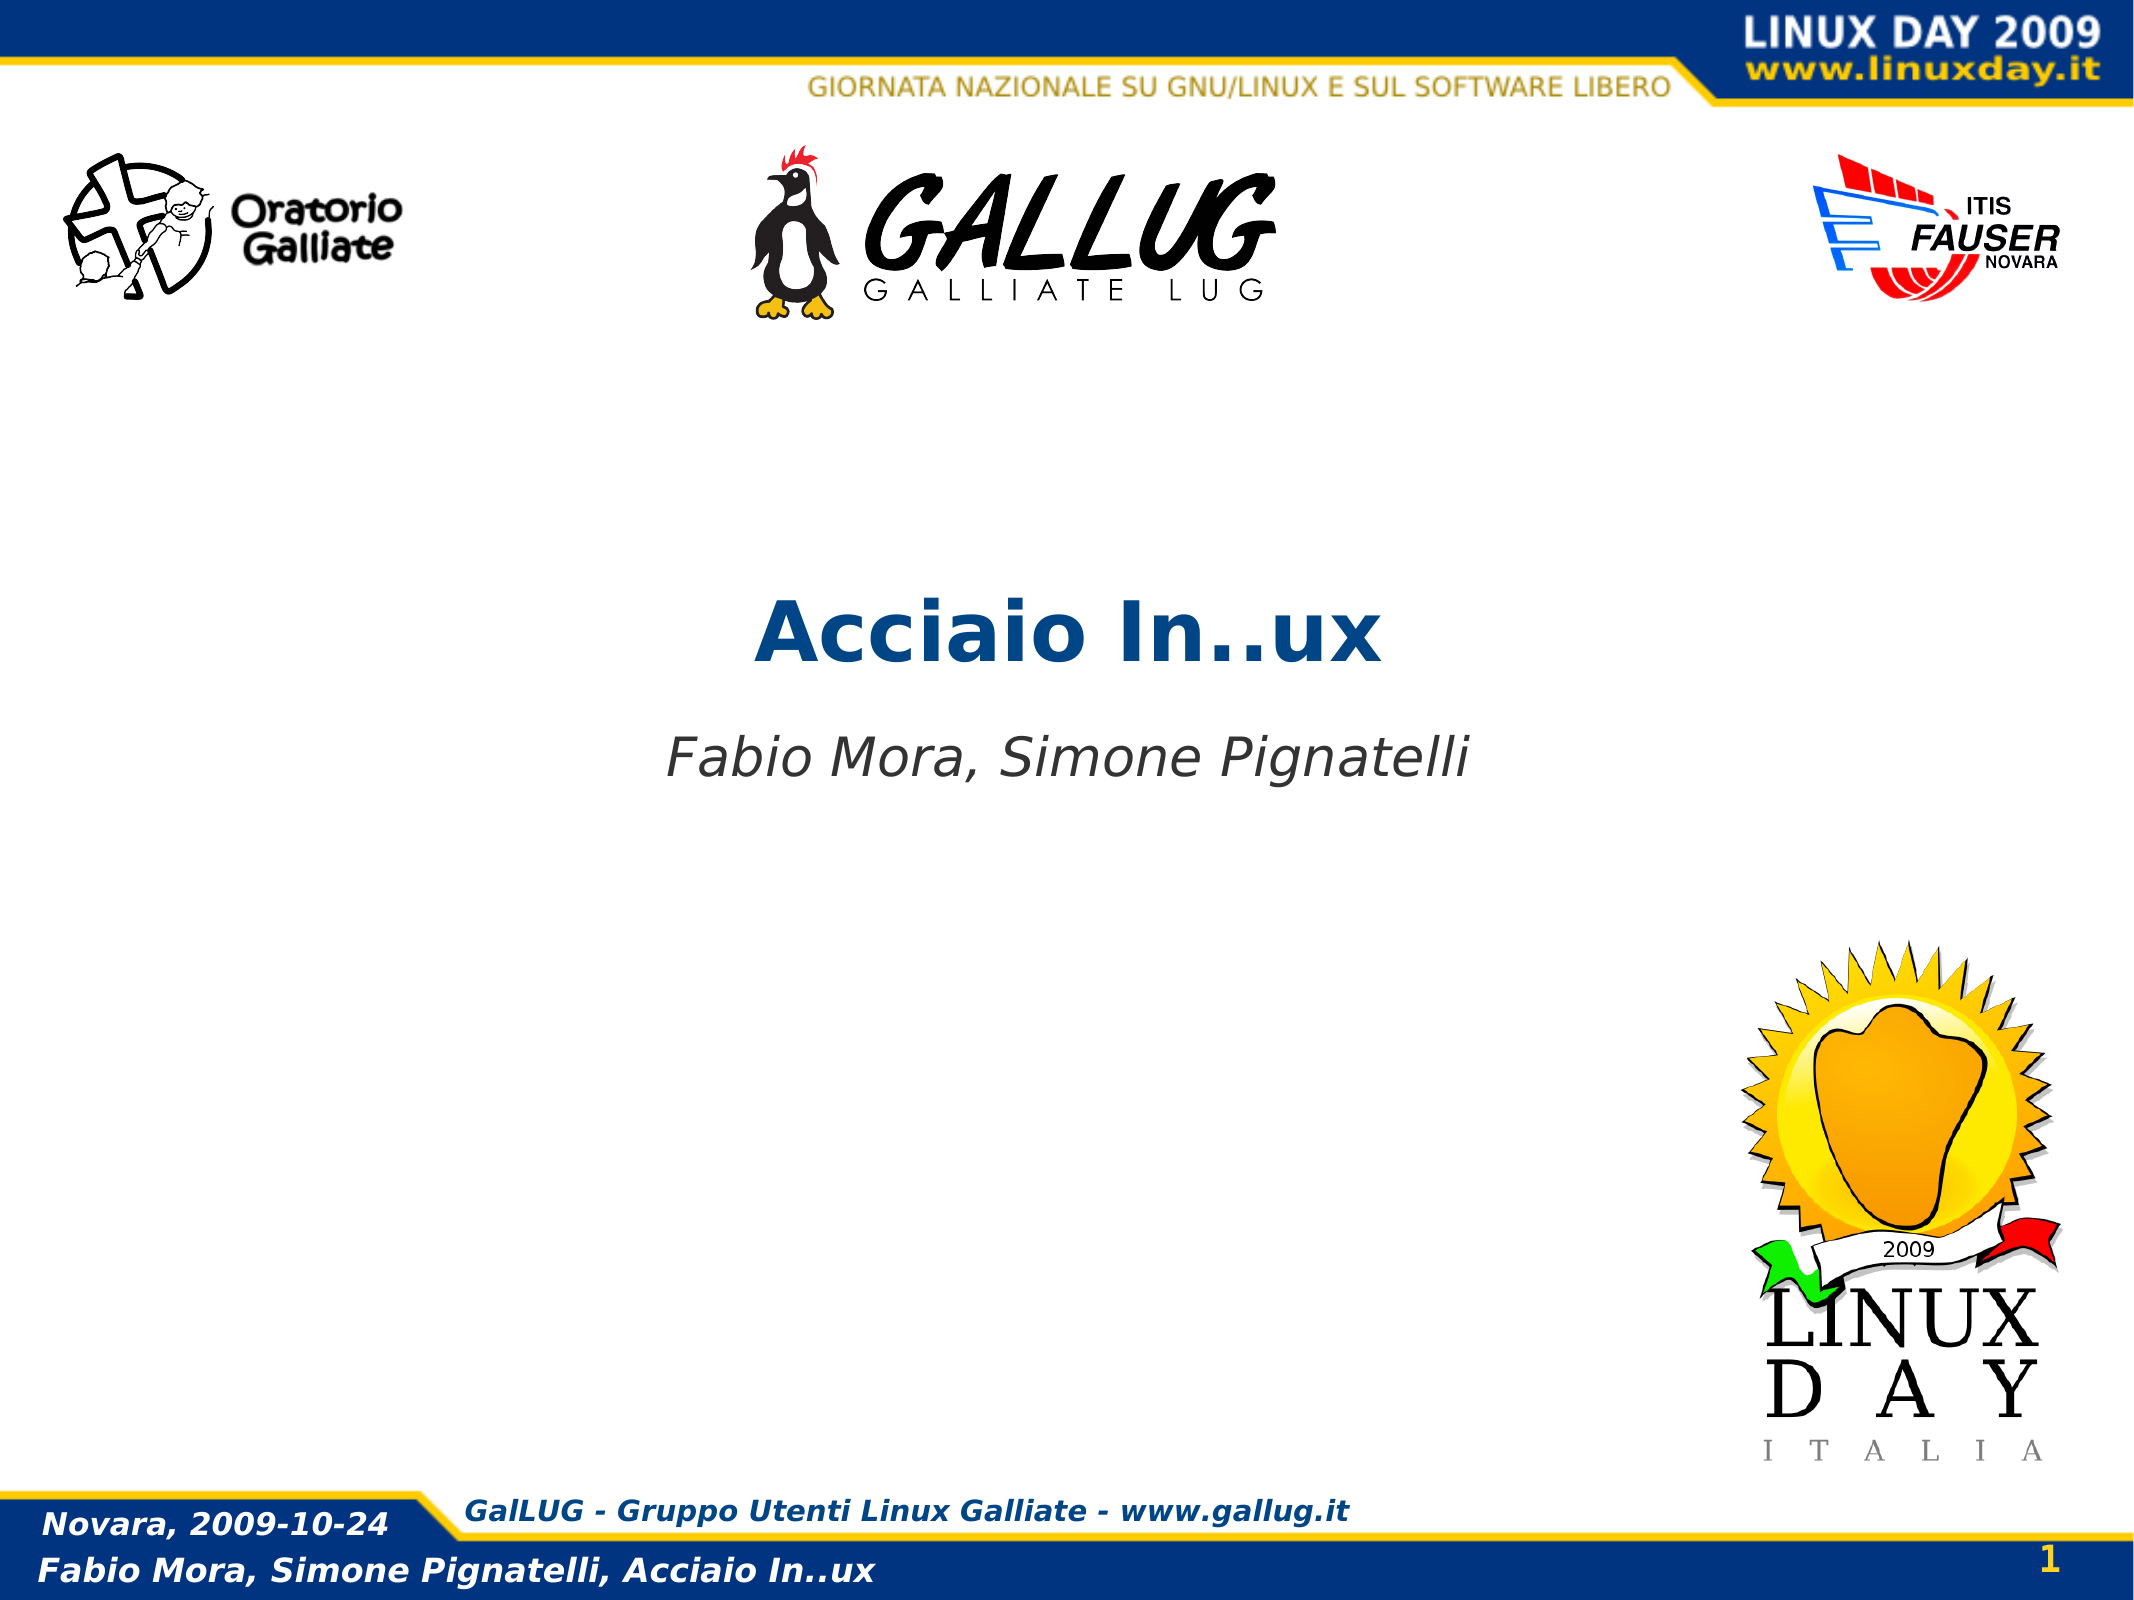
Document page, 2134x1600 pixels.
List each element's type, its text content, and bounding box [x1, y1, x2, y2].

text_box Fabio Mora, Simone Pignatelli [75, 726, 2063, 790]
picture [0, 0, 2134, 1600]
text_box Acciaio In..ux [112, 584, 2026, 682]
